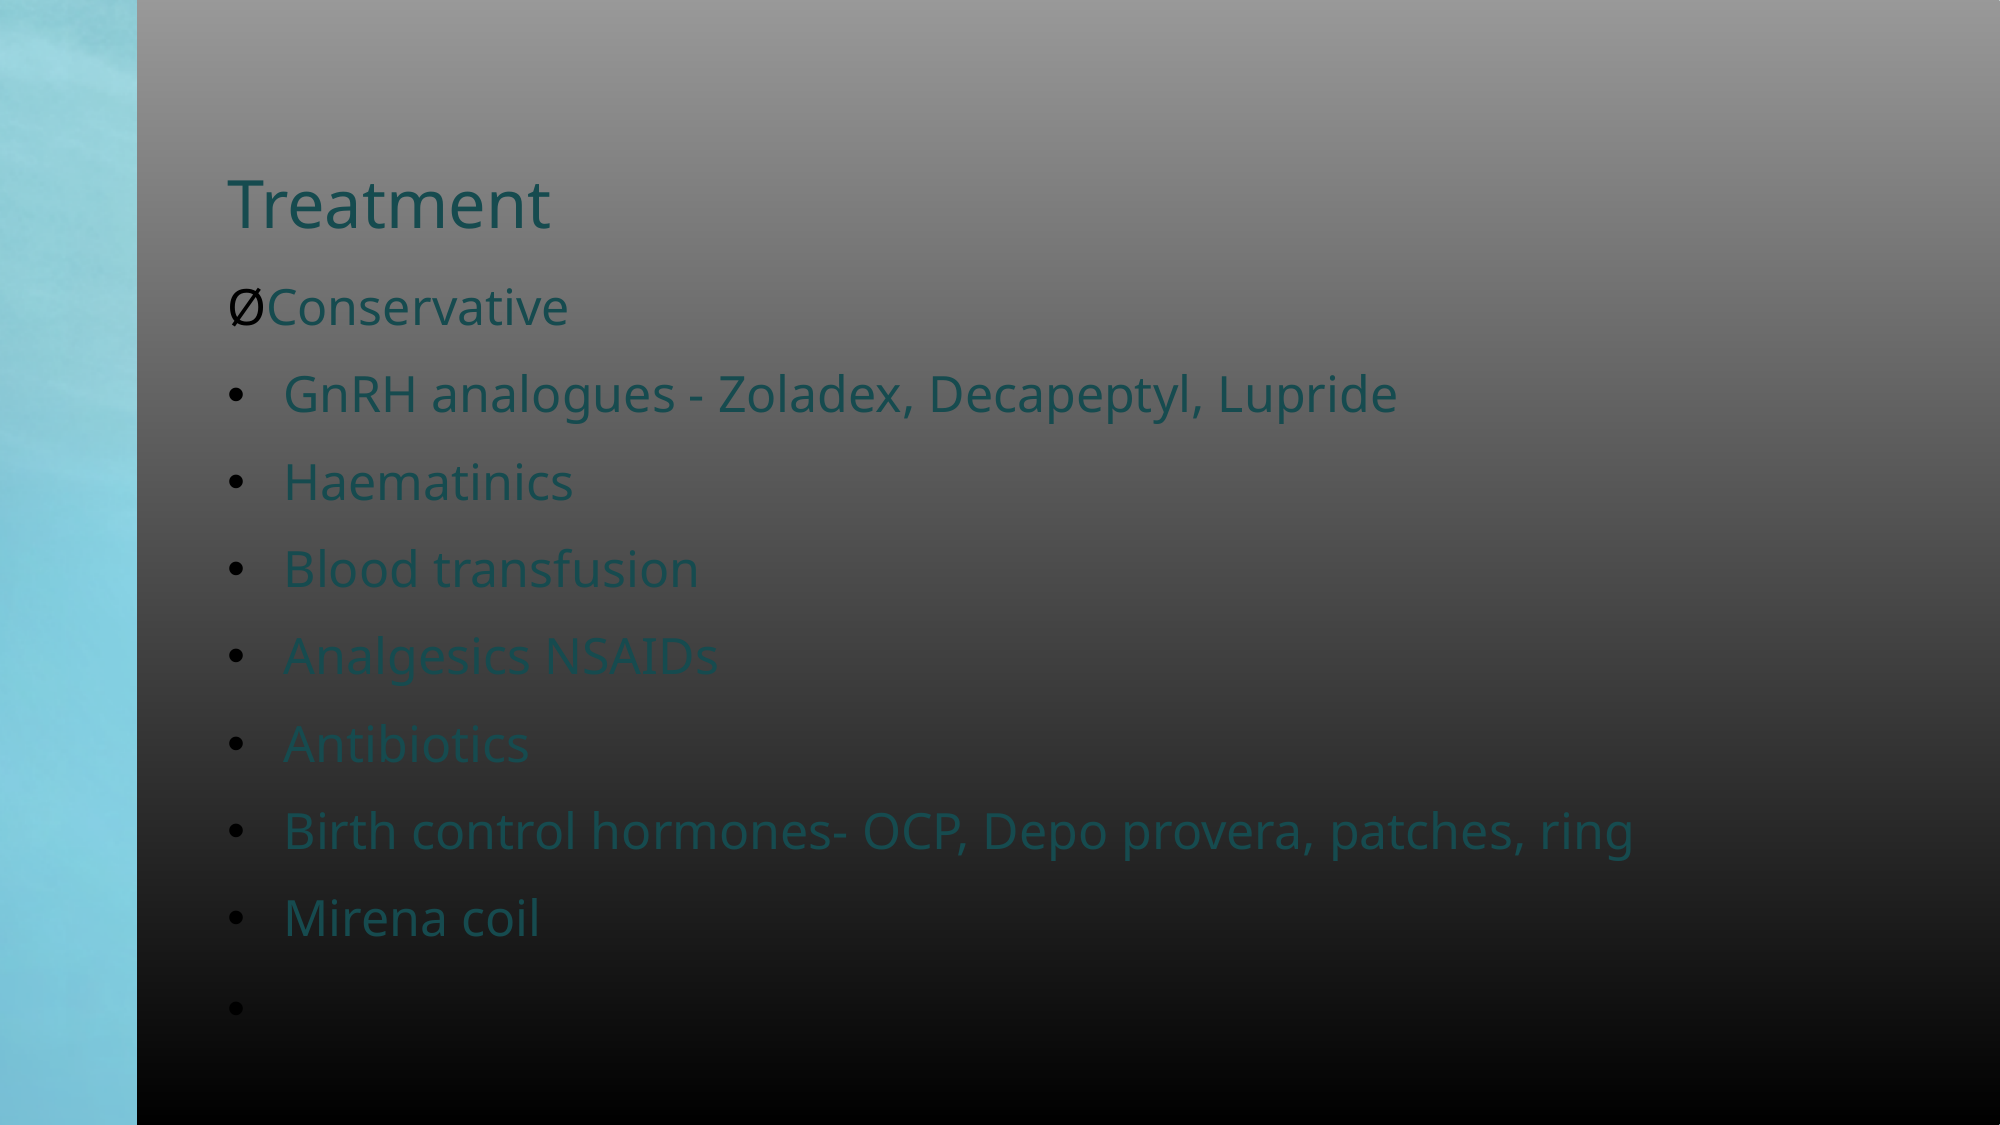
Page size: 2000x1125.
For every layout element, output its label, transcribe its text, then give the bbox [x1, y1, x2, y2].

title Treatment [212, 62, 1788, 250]
list Conservative GnRH analogues - Zoladex, Decapeptyl, Lupride Haematinics Blood transfusion Analgesics NSAIDs Antibiotics Birth control hormones- OCP, Depo provera, patches, ring Mirena coil [212, 275, 1788, 1013]
